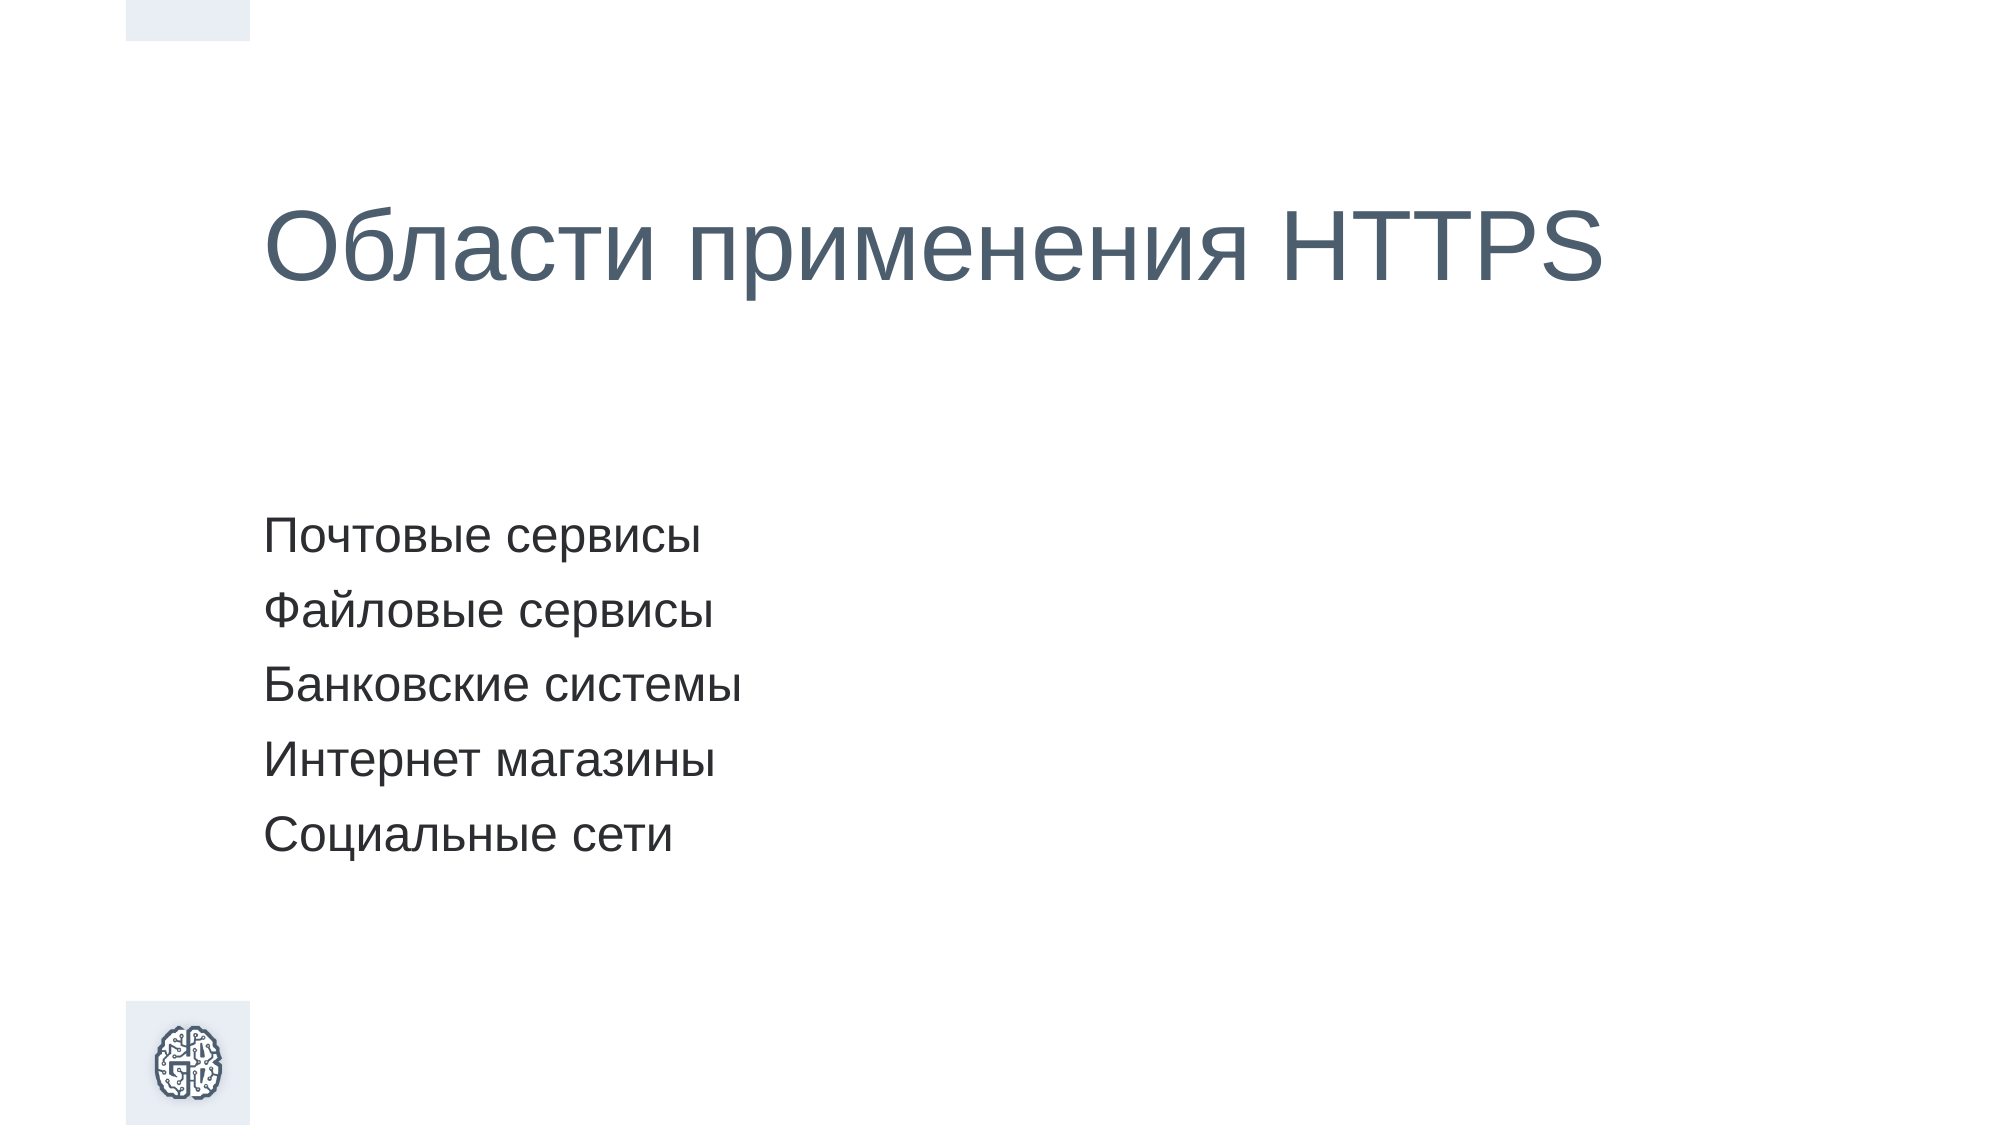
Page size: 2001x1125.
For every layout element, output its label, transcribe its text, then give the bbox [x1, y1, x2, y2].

title Области применения HTTPS [248, 124, 1752, 372]
list Почтовые сервисы Файловые сервисы Банковские системы Интернет магазины Социальные сети [248, 431, 1752, 941]
picture [144, 1016, 232, 1110]
